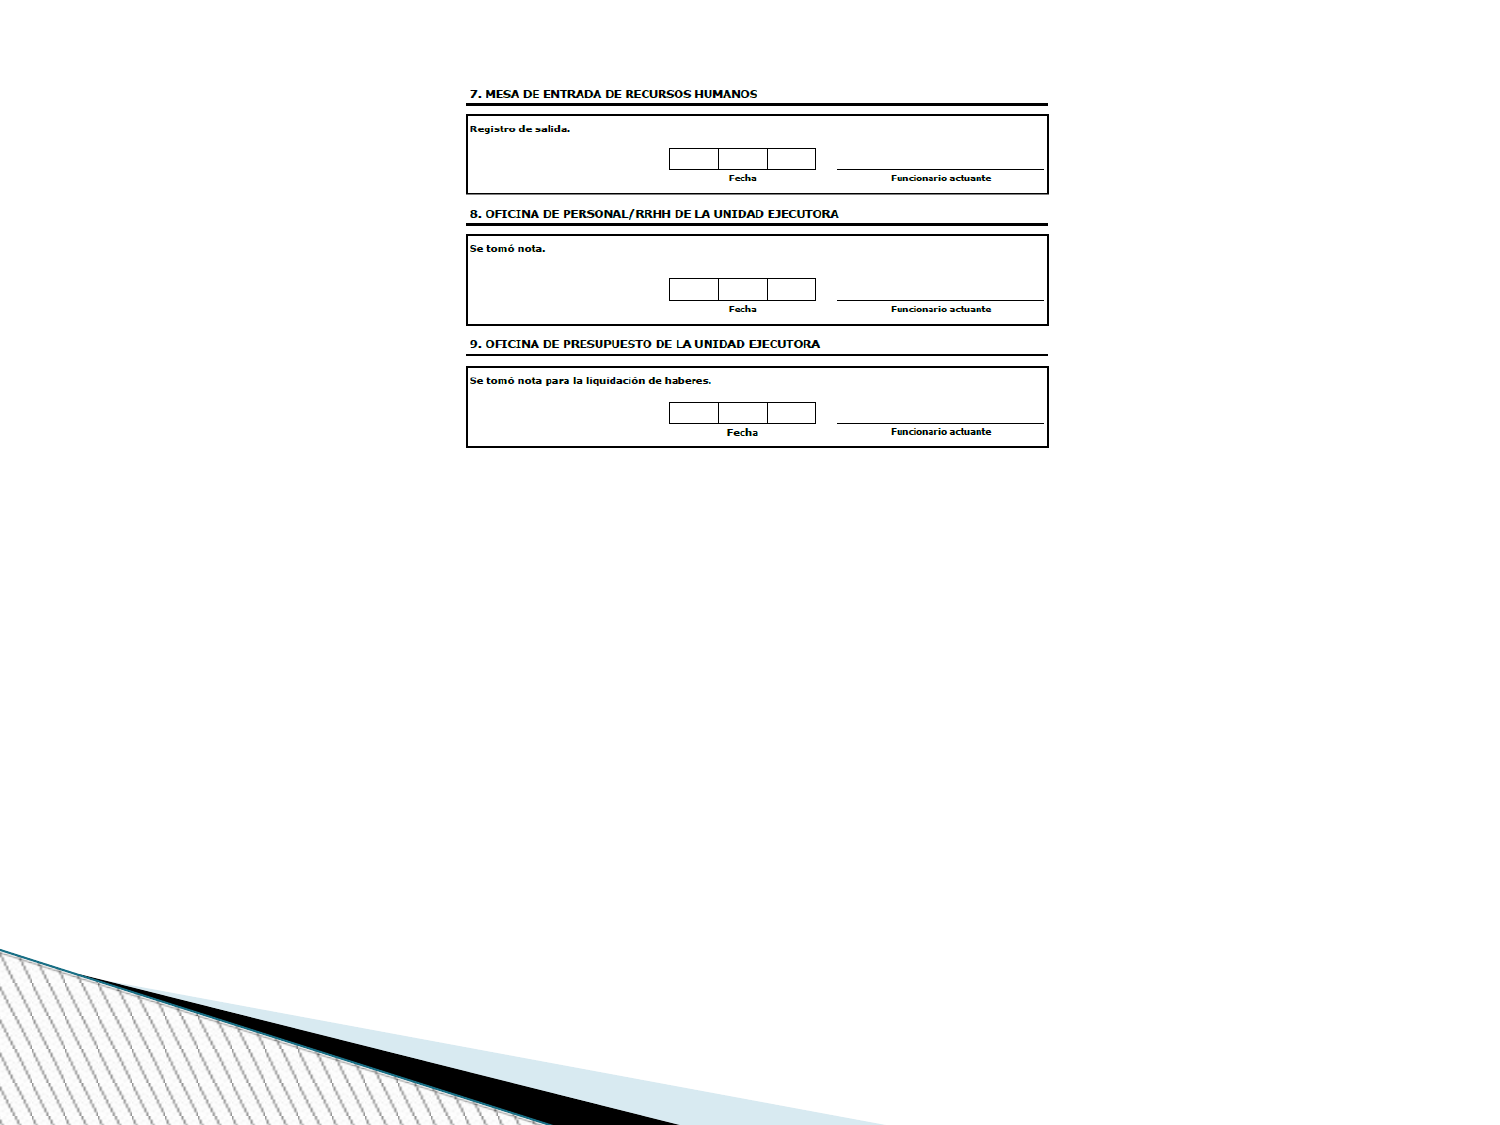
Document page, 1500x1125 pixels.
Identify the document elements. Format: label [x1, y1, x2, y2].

picture [0, 953, 536, 1125]
picture [455, 79, 1059, 460]
